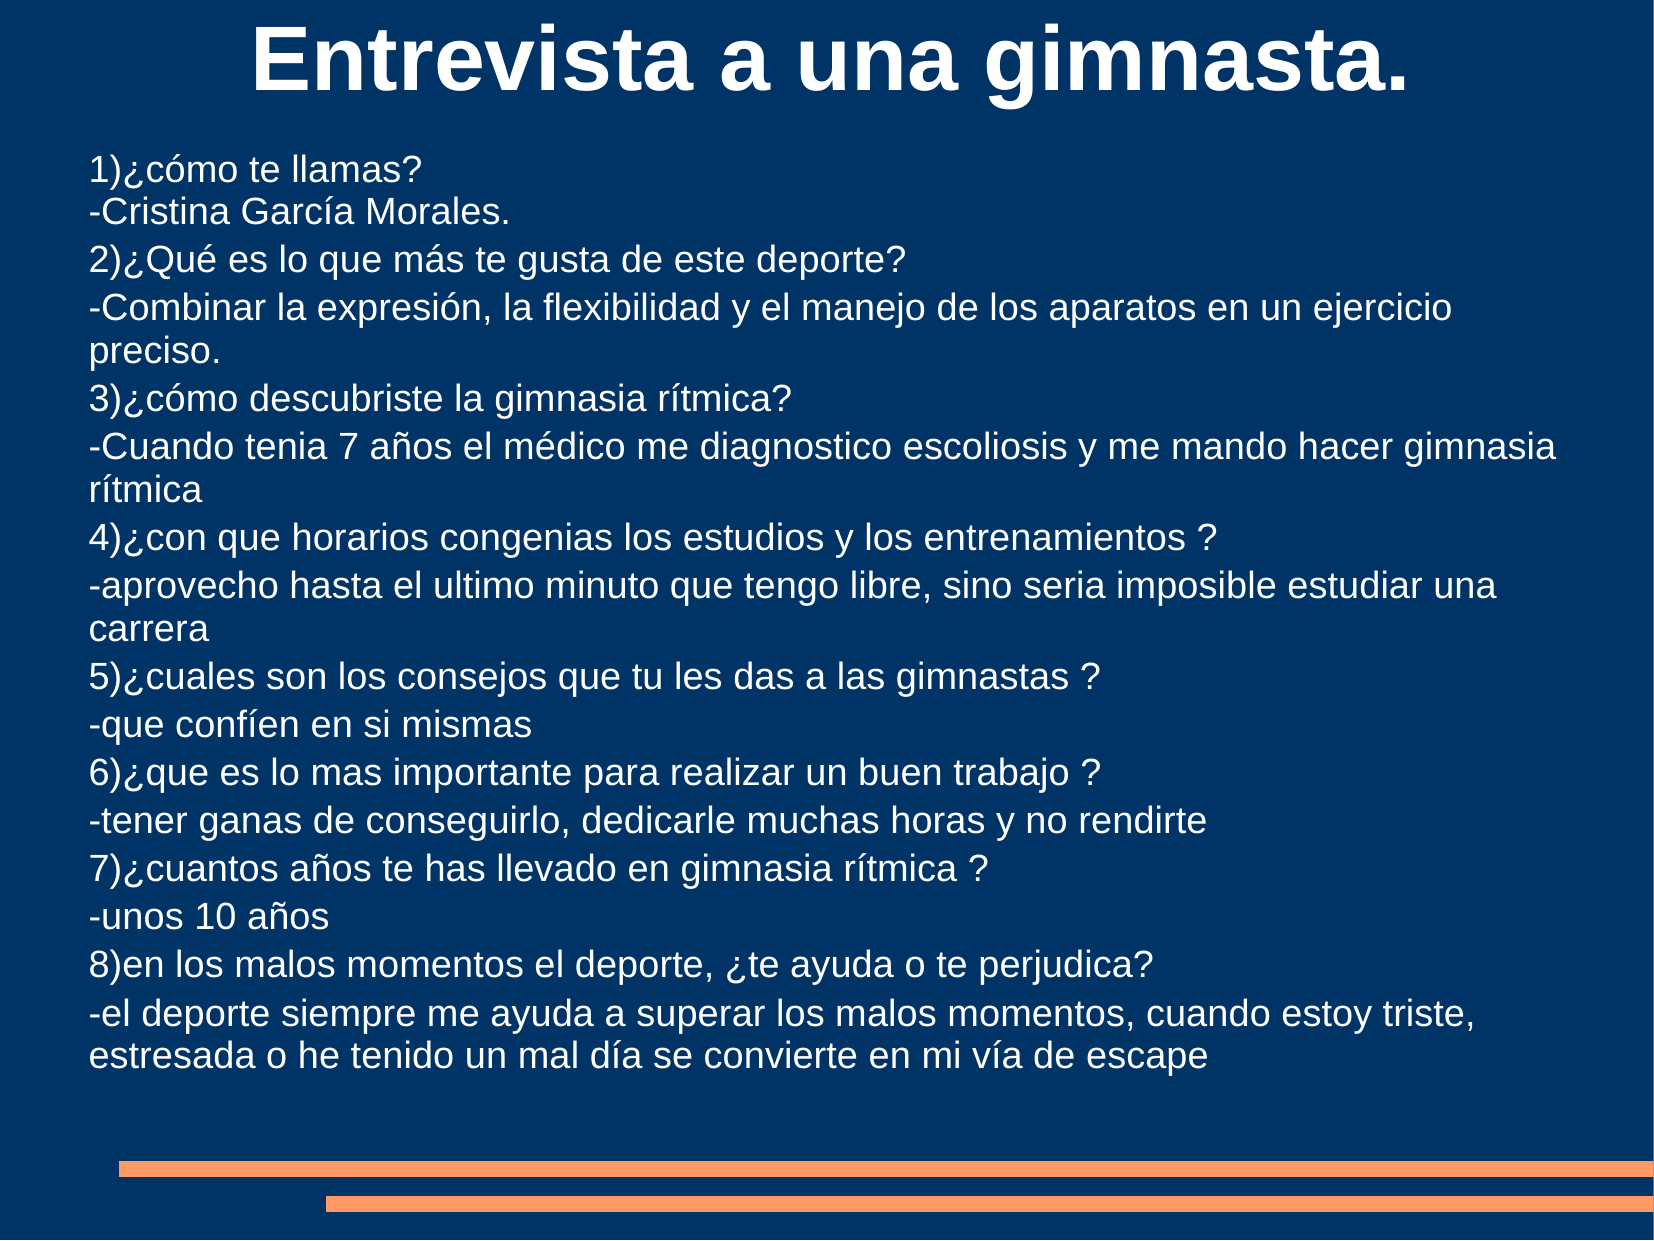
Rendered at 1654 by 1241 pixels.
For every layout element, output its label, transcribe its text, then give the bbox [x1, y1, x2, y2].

list 1)¿cómo te llamas? -Cristina García Morales. 2)¿Qué es lo que más te gusta de este deporte? -Combinar la expresión, la flexibilidad y el manejo de los aparatos en un ejercicio preciso. 3)¿cómo descubriste la gimnasia rítmica? -Cuando tenia 7 años el médico me diagnostico escoliosis y me mando hacer gimnasia rítmica 4)¿con que horarios congenias los estudios y los entrenamientos ? -aprovecho hasta el ultimo minuto que tengo libre, sino seria imposible estudiar una carrera 5)¿cuales son los consejos que tu les das a las gimnastas ? -que confíen en si mismas 6)¿que es lo mas importante para realizar un buen trabajo ? -tener ganas de conseguirlo, dedicarle muchas horas y no rendirte 7)¿cuantos años te has llevado en gimnasia rítmica ? -unos 10 años 8)en los malos momentos el deporte, ¿te ayuda o te perjudica? -el deporte siempre me ayuda a superar los malos momentos, cuando estoy triste, estresada o he tenido un mal día se convierte en mi vía de escape [88, 147, 1595, 1123]
title Entrevista a una gimnasta. [118, 0, 1571, 119]
